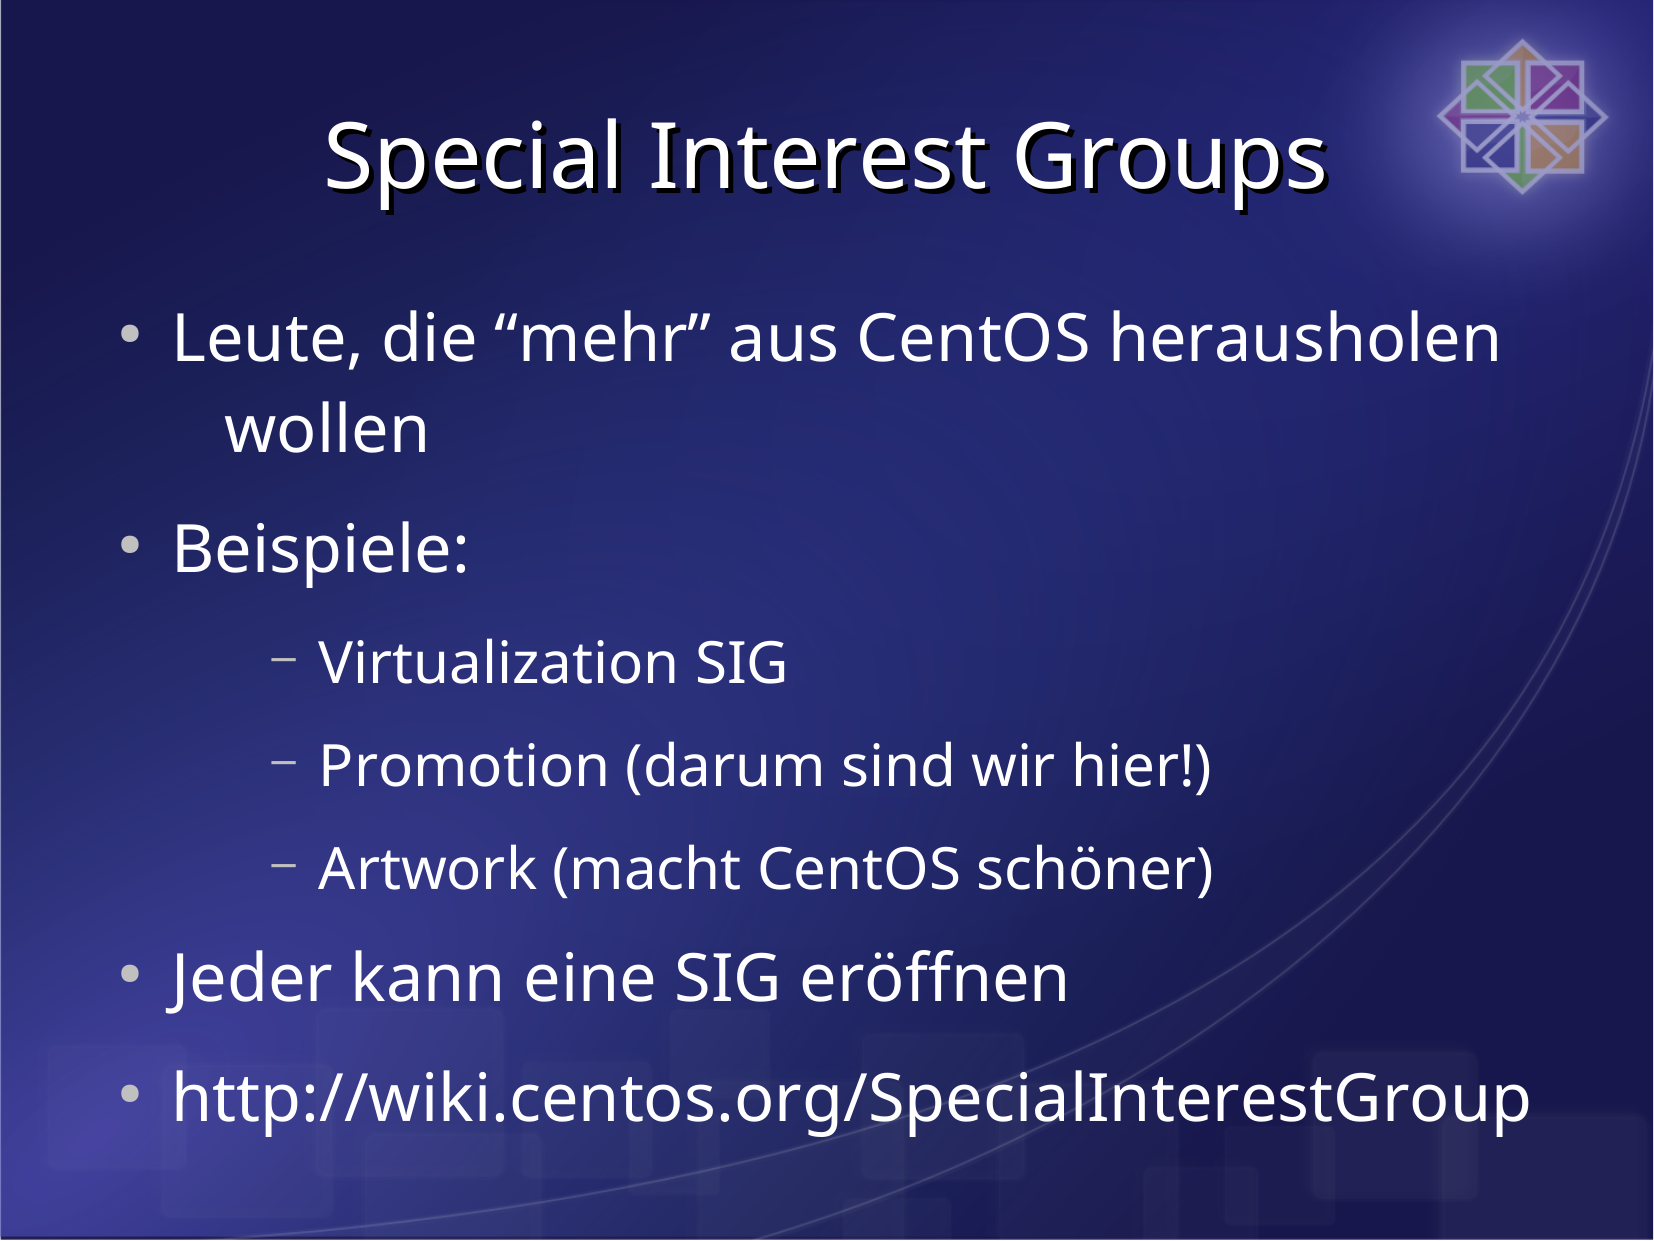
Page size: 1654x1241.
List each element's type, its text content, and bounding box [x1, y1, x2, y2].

title Special Interest Groups [82, 49, 1571, 257]
picture [0, 0, 1654, 1241]
list Leute, die “mehr” aus CentOS herausholen wollen Beispiele: Virtualization SIG Promotion (darum sind wir hier!) Artwork (macht CentOS schöner) Jeder kann eine SIG eröffnen http://wiki.centos.org/SpecialInterestGroup [82, 290, 1569, 1109]
